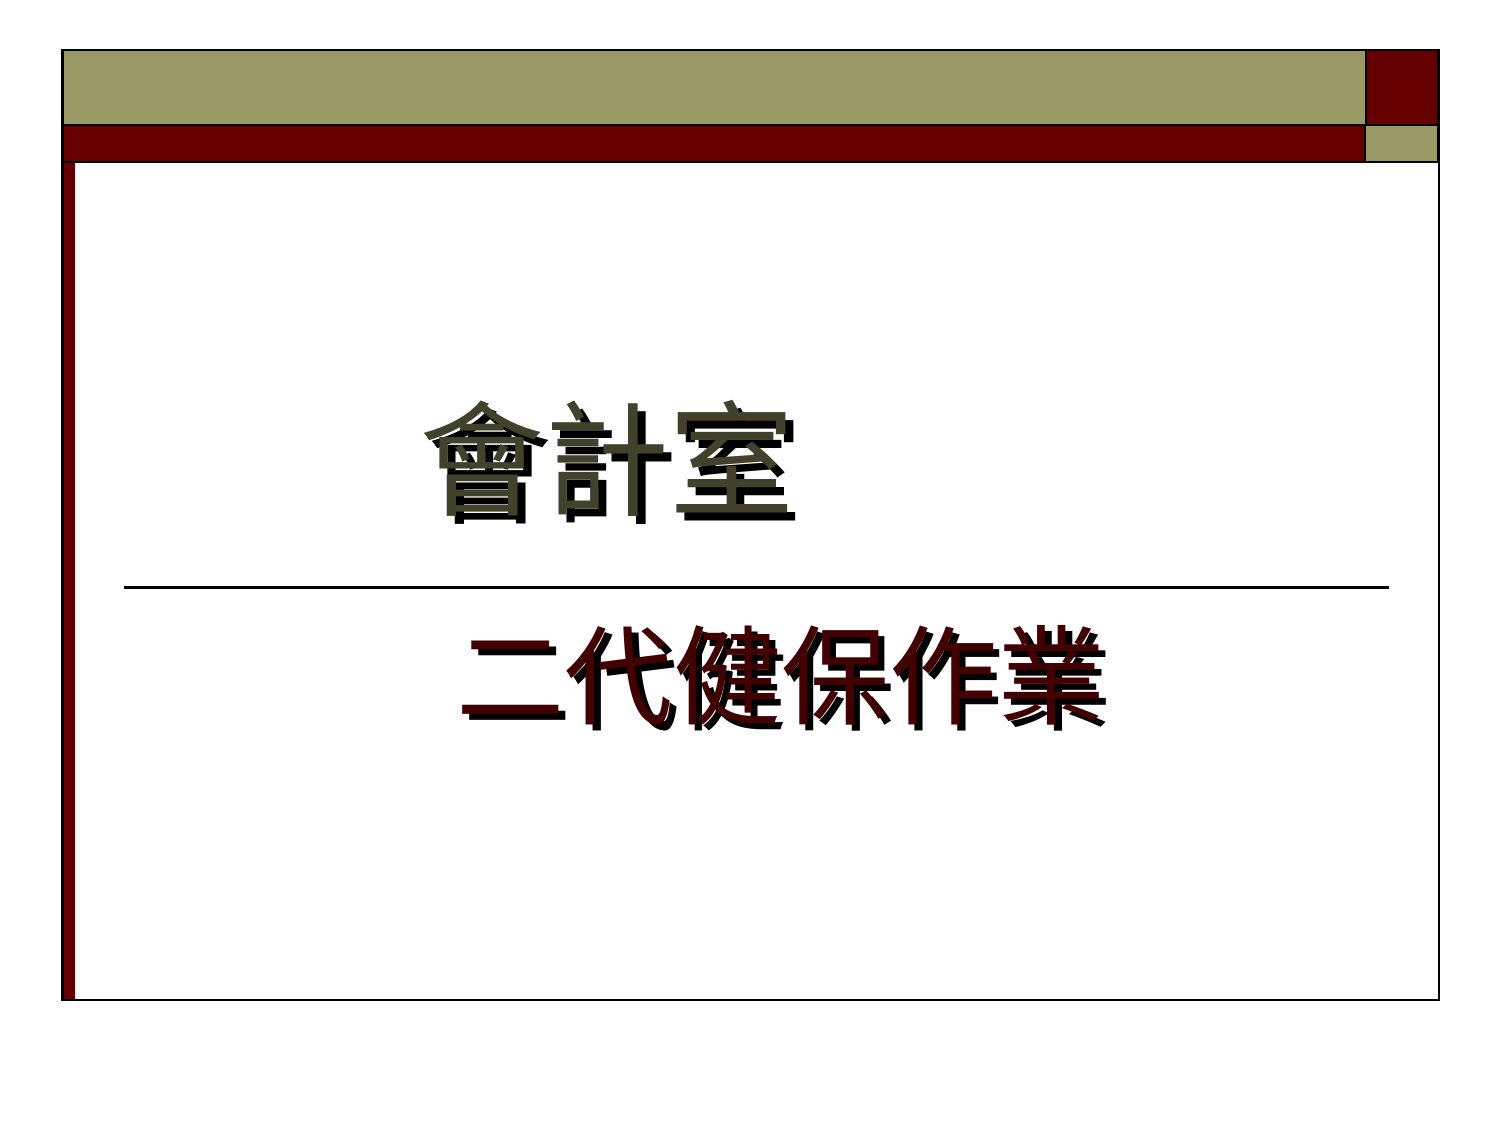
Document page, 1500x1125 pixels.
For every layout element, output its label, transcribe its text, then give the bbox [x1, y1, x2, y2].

subtitle 二代健保作業 [212, 600, 1263, 888]
title 會計室 [125, 279, 1318, 540]
